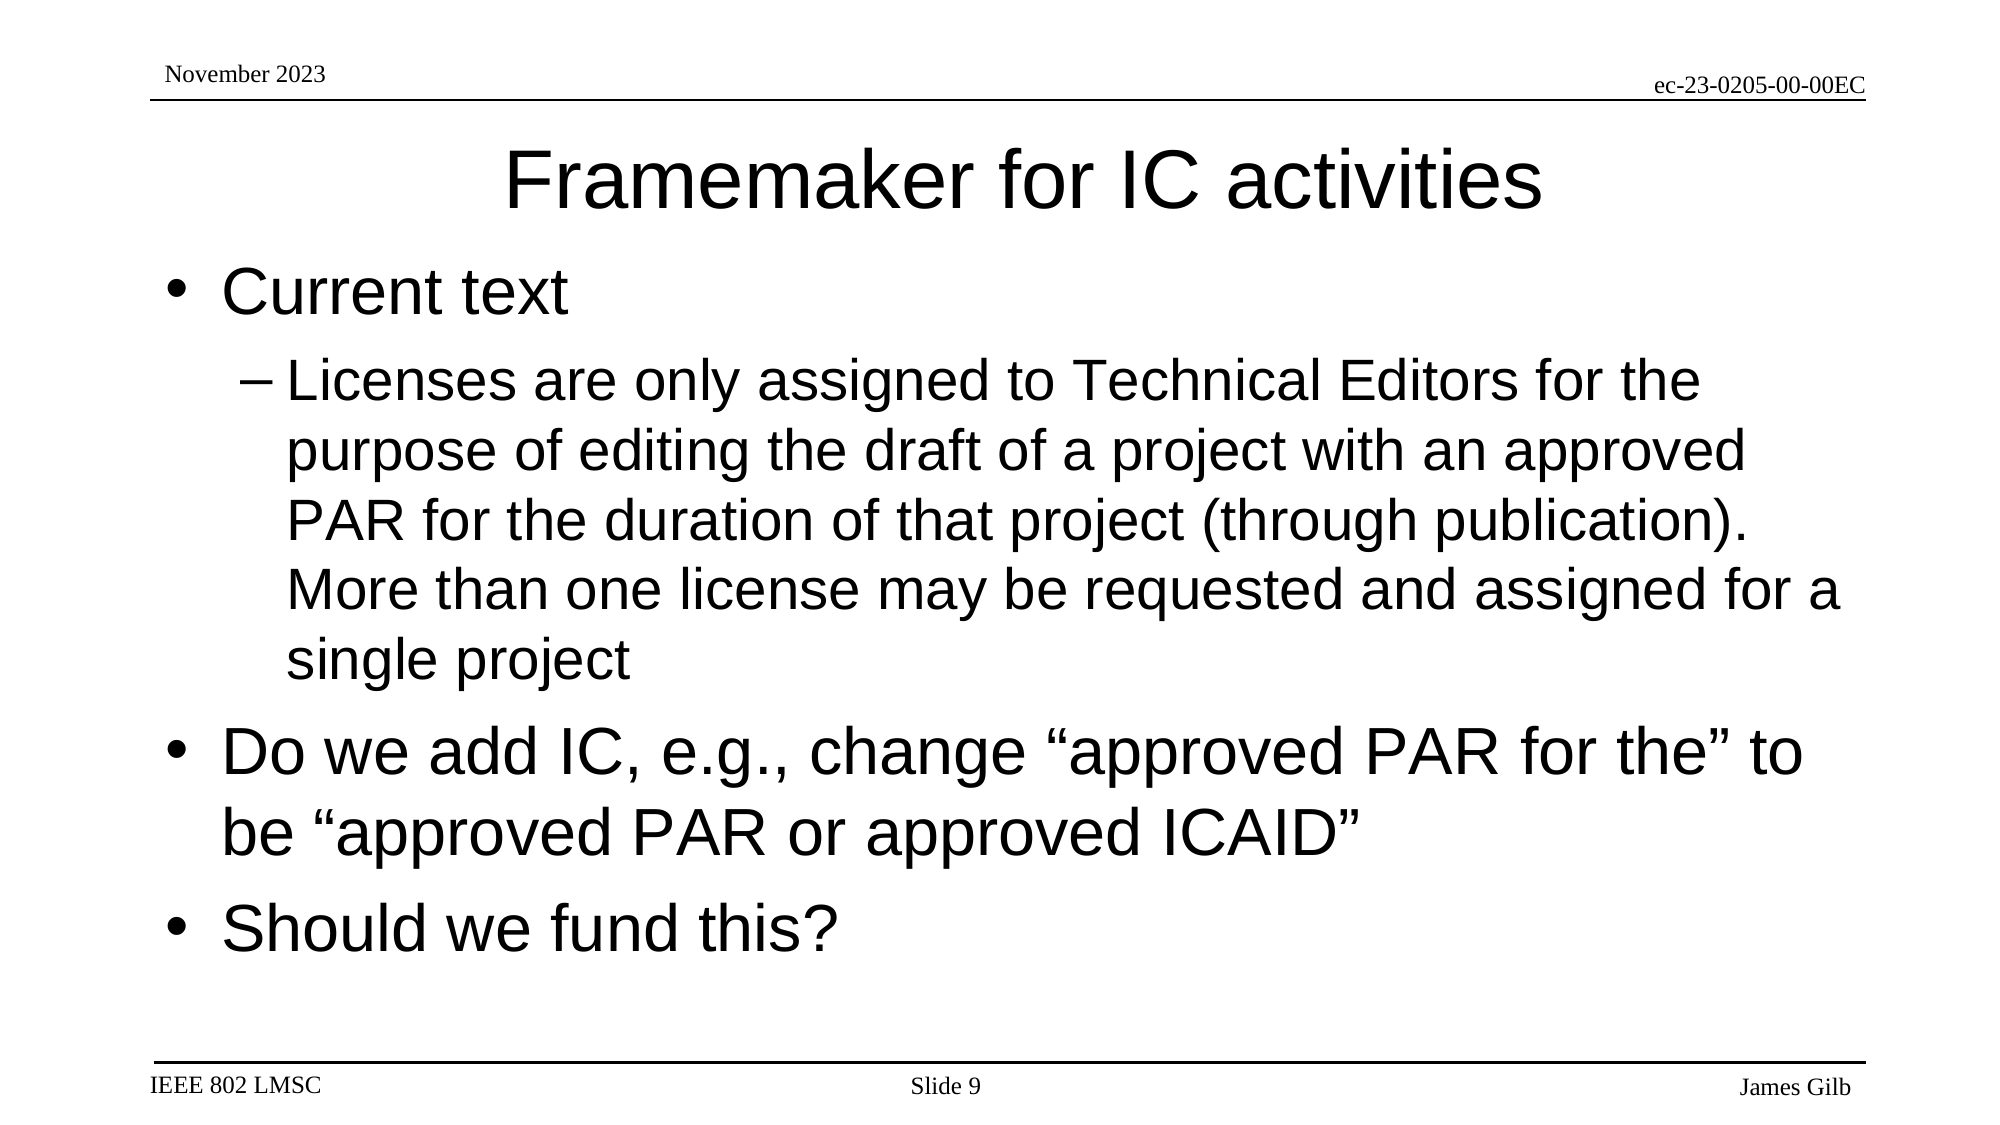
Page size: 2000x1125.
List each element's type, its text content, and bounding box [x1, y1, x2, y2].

list Current text Licenses are only assigned to Technical Editors for the purpose of editing the draft of a project with an approved PAR for the duration of that project (through publication). More than one license may be requested and assigned for a single project Do we add IC, e.g., change “approved PAR for the” to be “approved PAR or approved ICAID” Should we fund this? [149, 239, 1900, 1051]
title Framemaker for IC activities [149, 112, 1900, 238]
